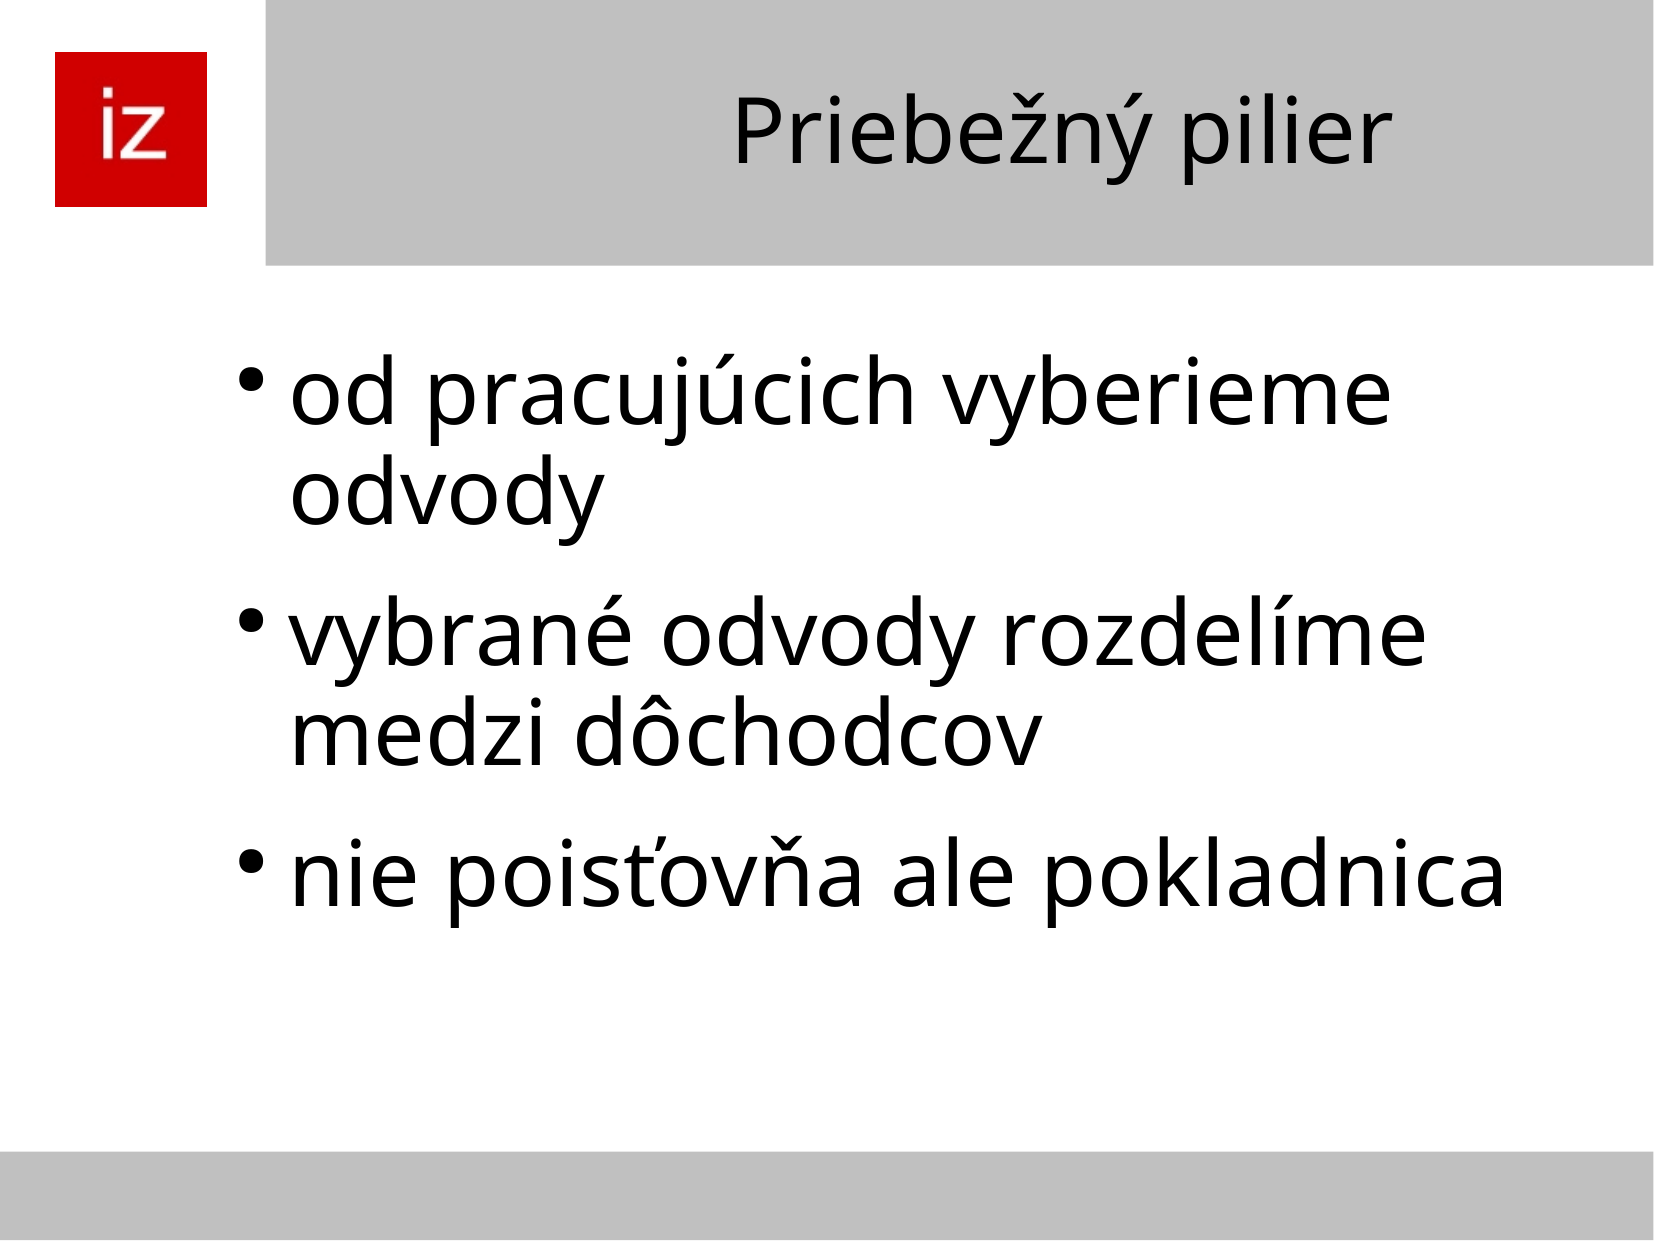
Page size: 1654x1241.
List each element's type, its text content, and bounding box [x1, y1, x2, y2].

title Priebežný pilier [561, 29, 1565, 237]
picture [55, 52, 207, 207]
list od pracujúcich vyberieme odvody vybrané odvody rozdelíme medzi dôchodcov nie poisťovňa ale pokladnica [121, 344, 1533, 1126]
